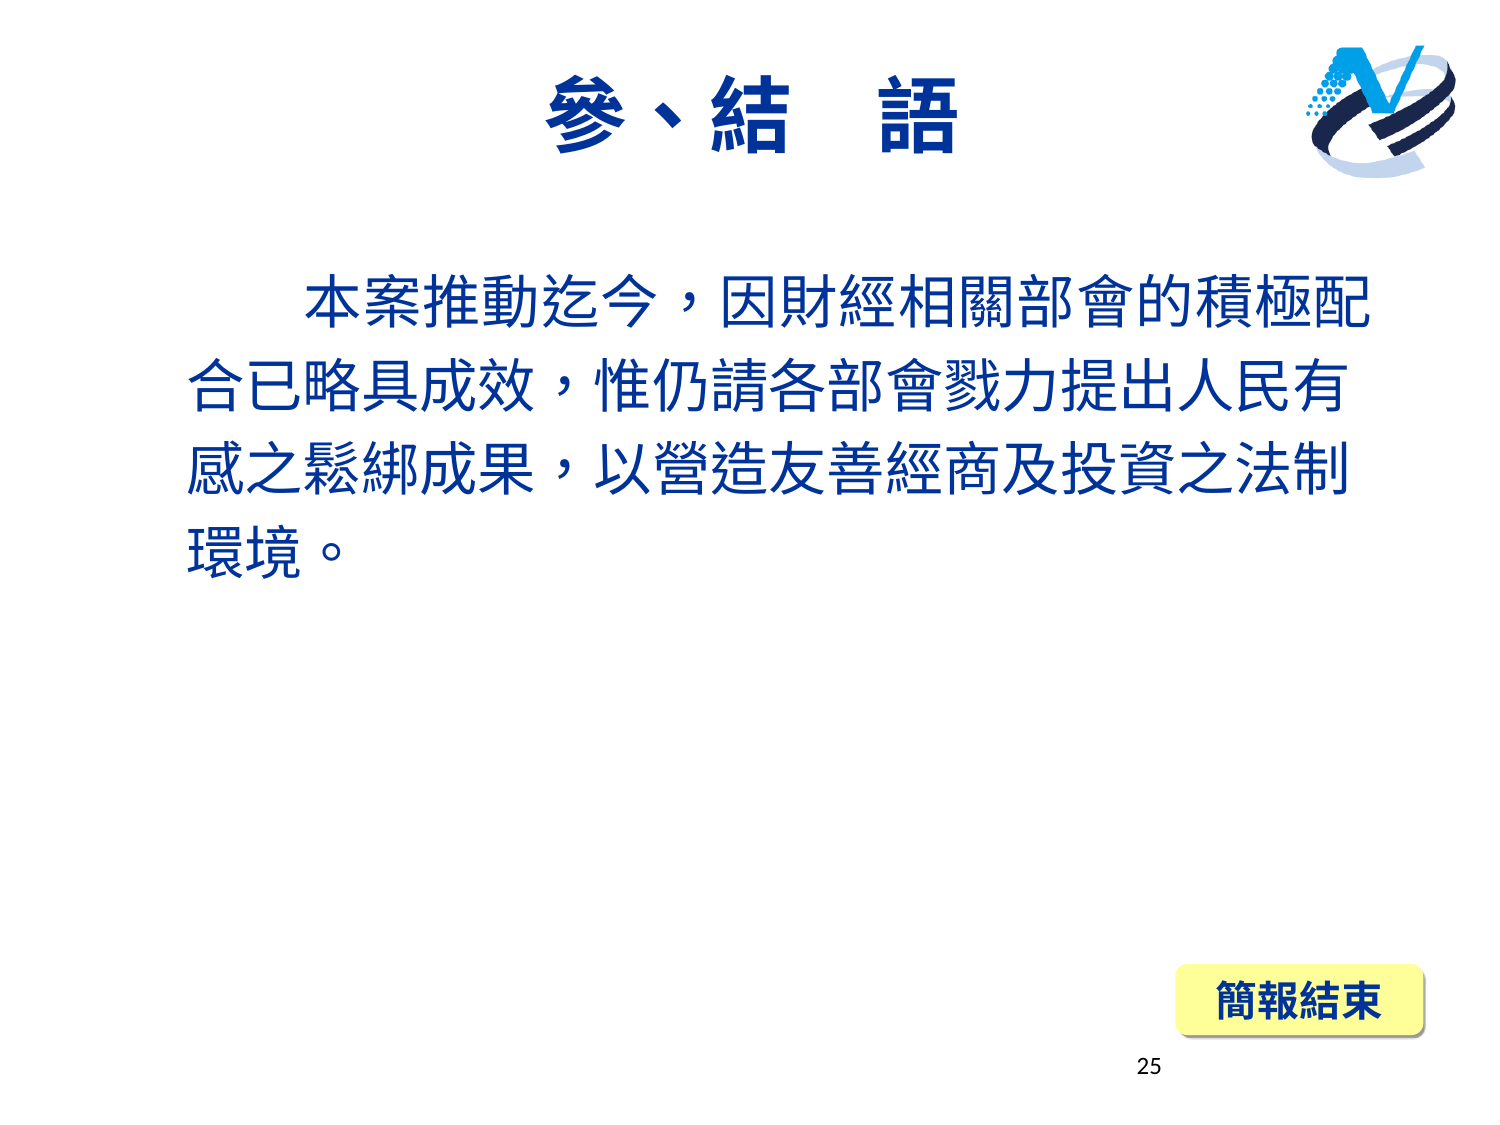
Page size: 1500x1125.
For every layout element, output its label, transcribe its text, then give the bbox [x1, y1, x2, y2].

title 參、結 語 [76, 19, 1427, 207]
text_box 25 [1121, 1035, 1472, 1095]
text_box 簡報結束 [1175, 964, 1424, 1036]
list 本案推動迄今，因財經相關部會的積極配合已略具成效，惟仍請各部會戮力提出人民有感之鬆綁成果，以營造友善經商及投資之法制環境。 [171, 243, 1388, 965]
